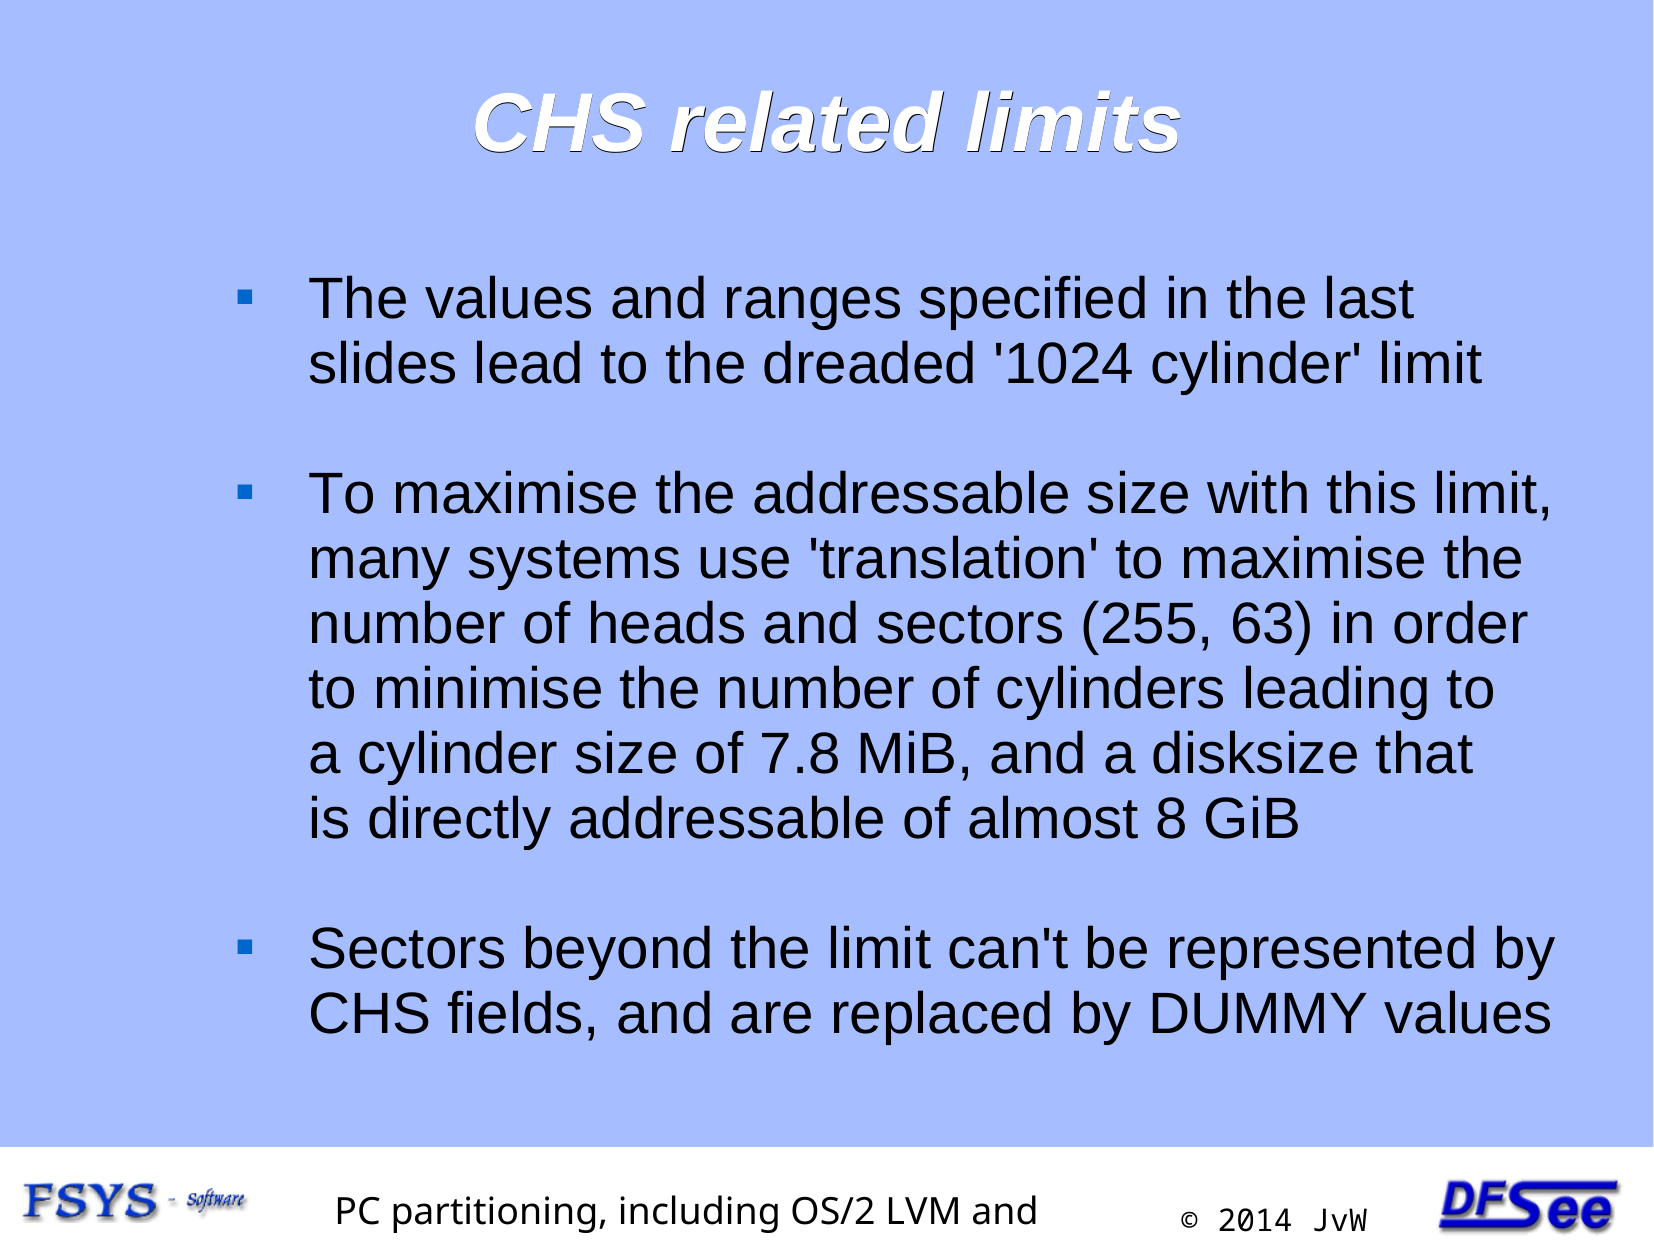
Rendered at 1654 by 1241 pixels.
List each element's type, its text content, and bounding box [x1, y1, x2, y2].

list The values and ranges specified in the last slides lead to the dreaded '1024 cylinder' limit To maximise the addressable size with this limit, many systems use 'translation' to maximise the number of heads and sectors (255, 63) in order to minimise the number of cylinders leading to a cylinder size of 7.8 MiB, and a disksize that is directly addressable of almost 8 GiB Sectors beyond the limit can't be represented by CHS fields, and are replaced by DUMMY values [178, 265, 1570, 1147]
picture [1434, 1177, 1623, 1241]
title CHS related limits [121, 19, 1534, 227]
picture [18, 1178, 254, 1223]
